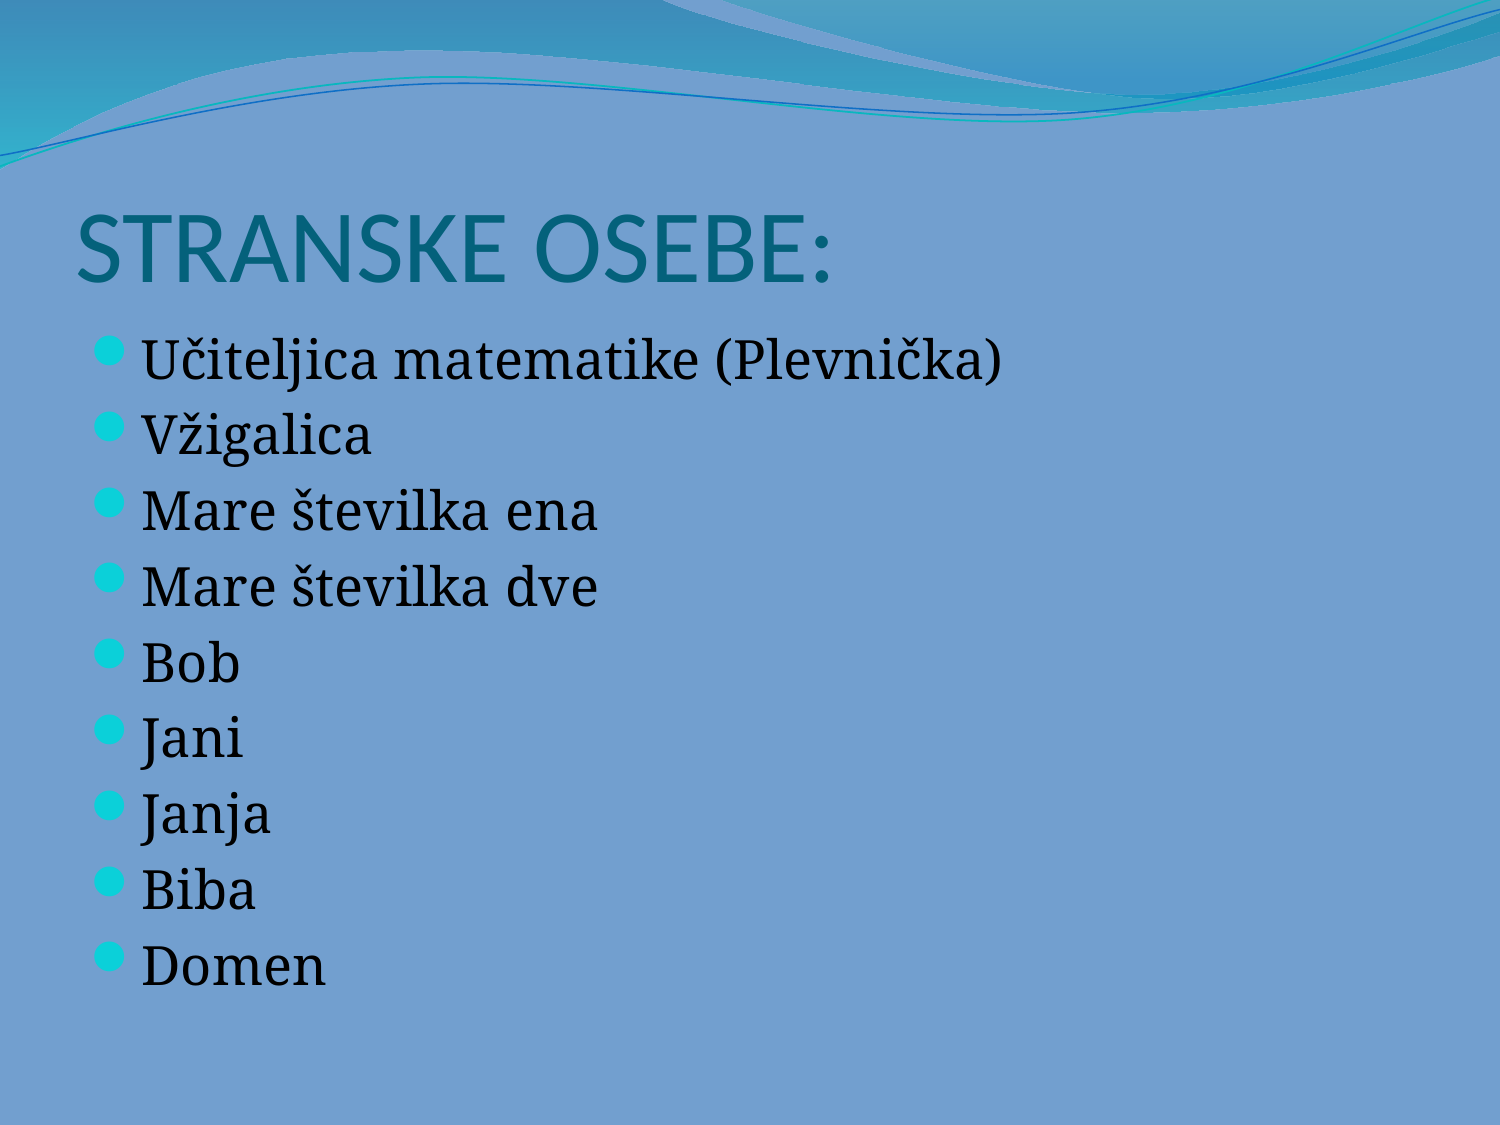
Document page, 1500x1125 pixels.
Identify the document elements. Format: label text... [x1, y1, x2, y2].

list Učiteljica matematike (Plevnička) Vžigalica Mare številka ena Mare številka dve Bob Jani Janja Biba Domen [75, 317, 1425, 1038]
title STRANSKE OSEBE: [75, 115, 1425, 304]
